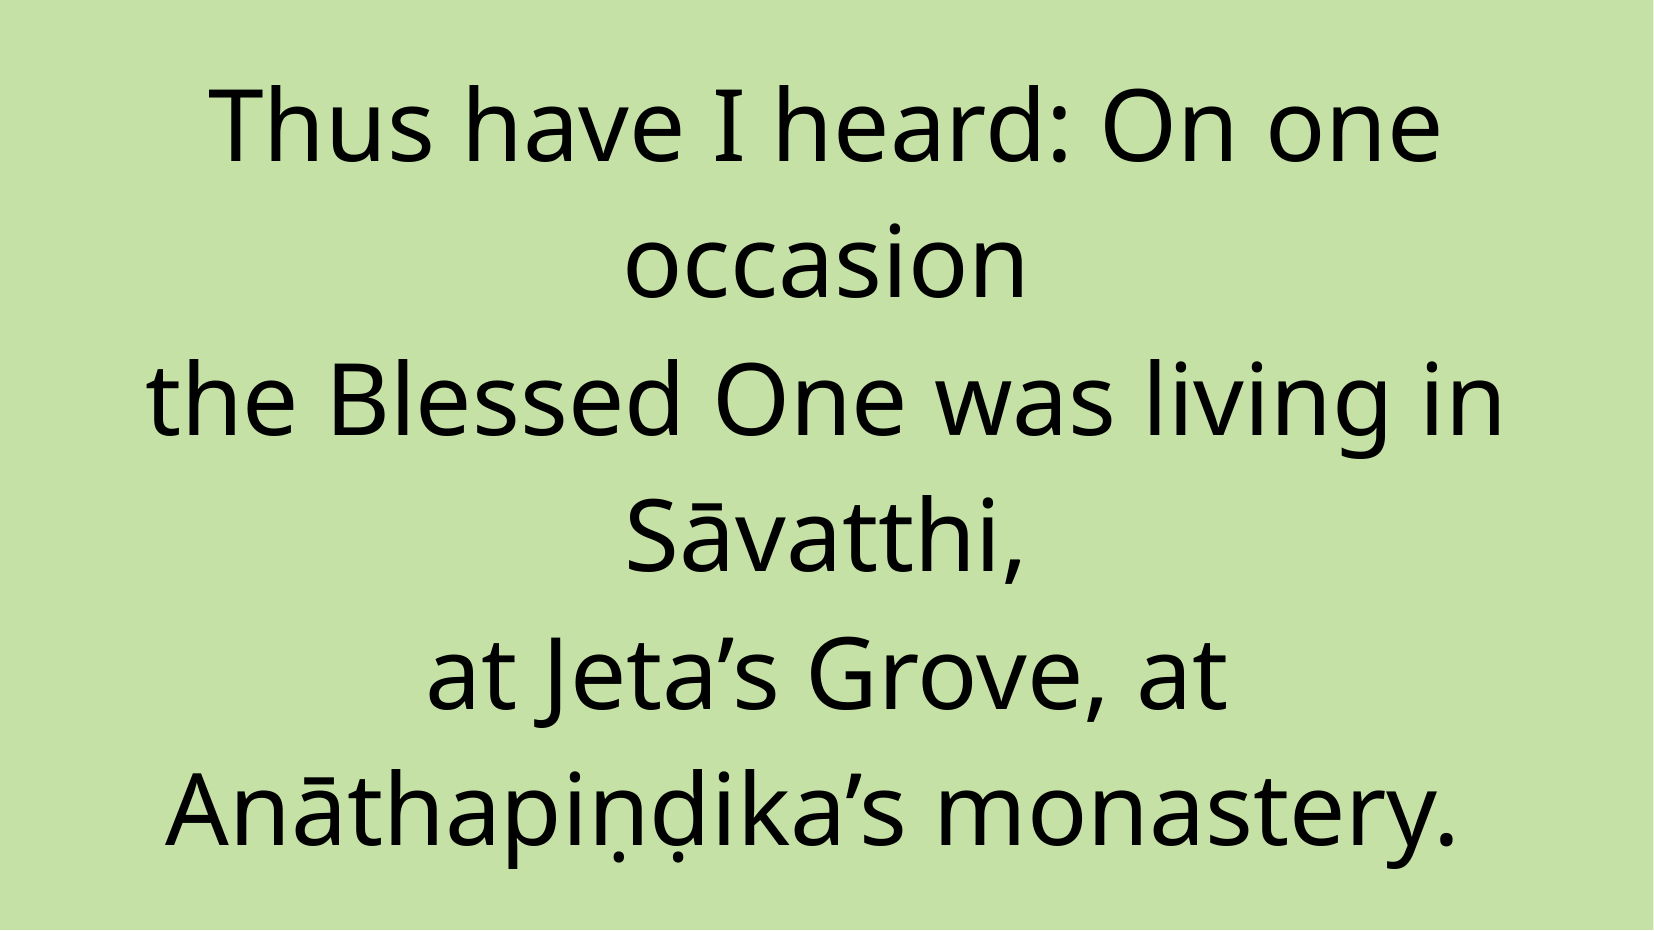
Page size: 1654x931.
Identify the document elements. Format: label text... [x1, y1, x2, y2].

subtitle Thus have I heard: On one occasion the Blessed One was living in Sāvatthi, at Jeta’s Grove, at Anāthapiṇḍika’s monastery. [82, 0, 1571, 931]
